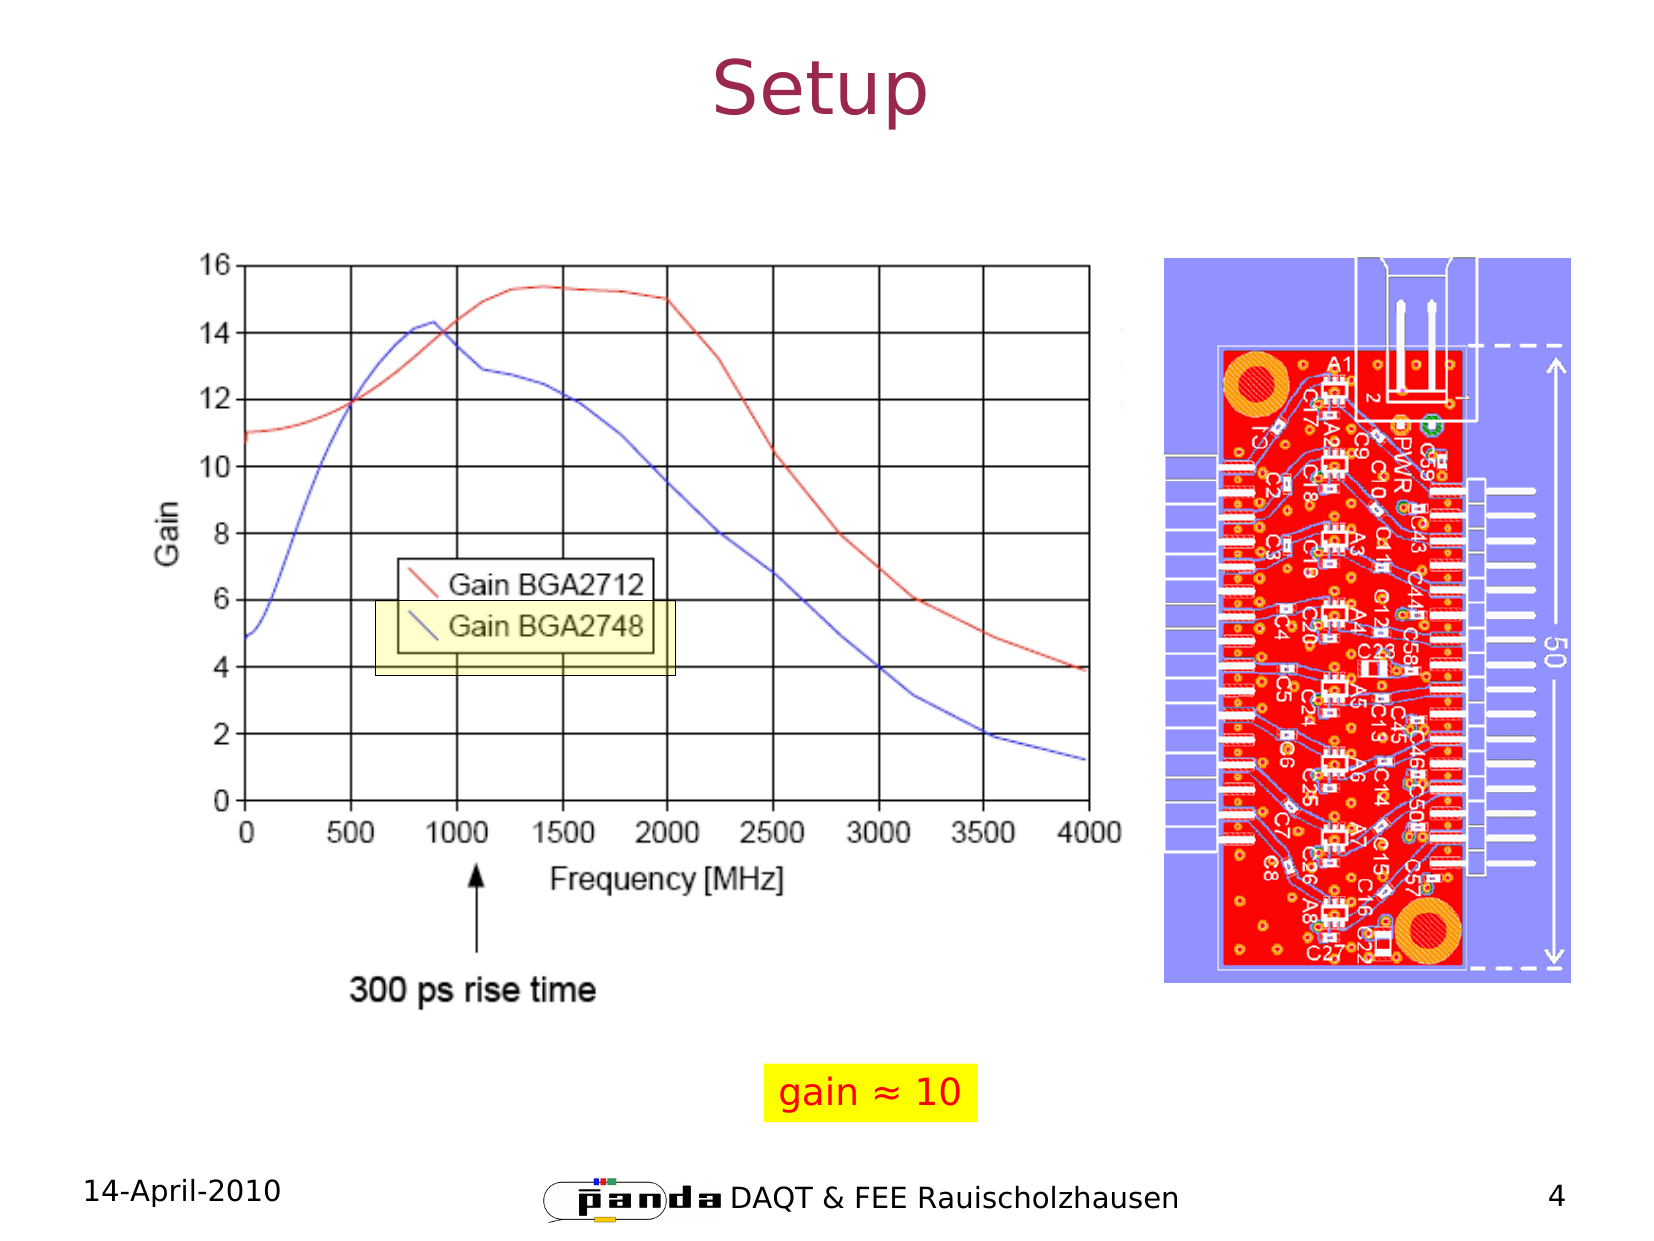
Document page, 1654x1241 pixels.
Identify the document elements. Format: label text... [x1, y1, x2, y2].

title Setup [76, 29, 1565, 148]
text_box gain ≈ 10 [763, 1063, 975, 1123]
picture [1163, 257, 1572, 983]
picture [543, 1178, 721, 1223]
text_box [375, 600, 676, 676]
picture [109, 236, 1123, 1022]
